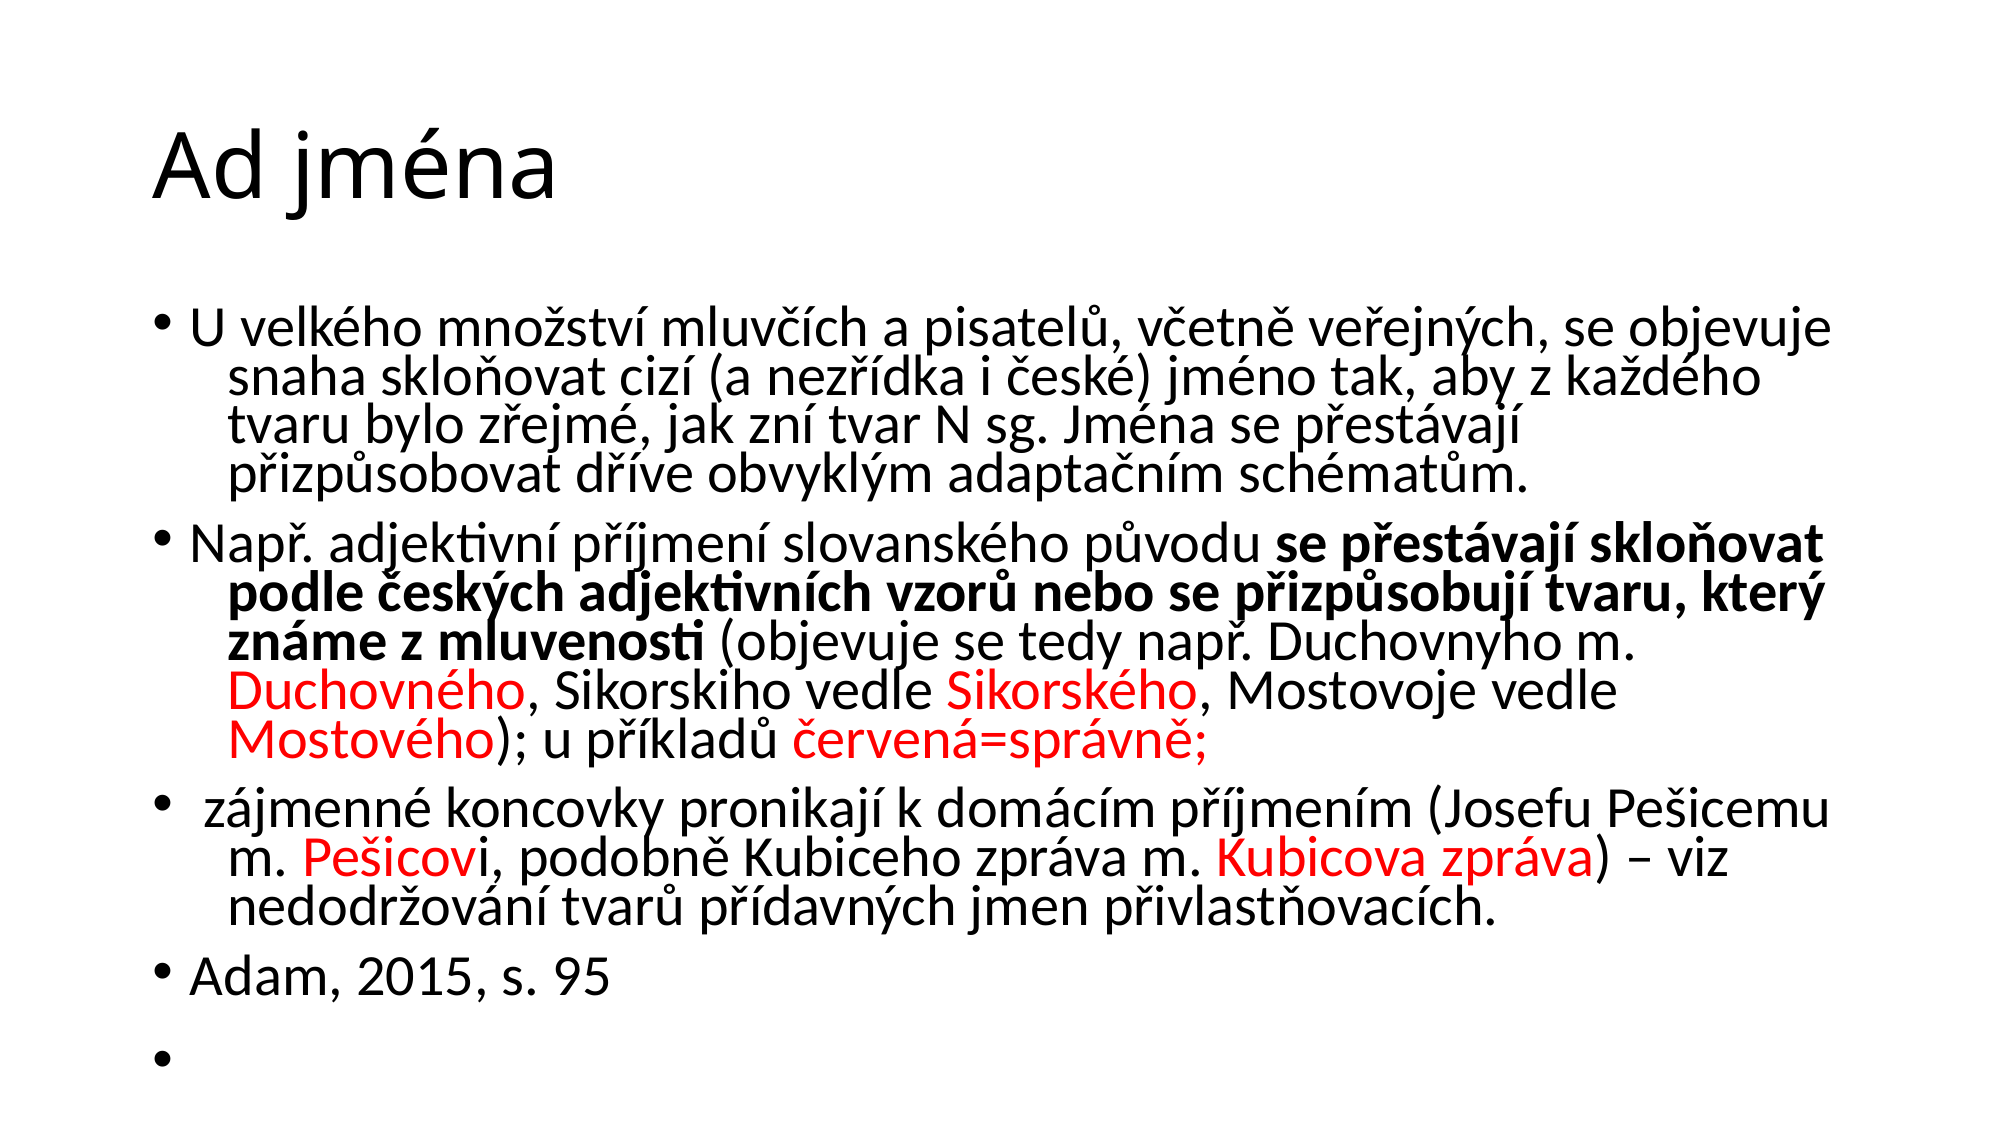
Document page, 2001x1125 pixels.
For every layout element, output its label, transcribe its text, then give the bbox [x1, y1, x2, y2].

list U velkého množství mluvčích a pisatelů, včetně veřejných, se objevuje snaha skloňovat cizí (a nezřídka i české) jméno tak, aby z každého tvaru bylo zřejmé, jak zní tvar N sg. Jména se přestávají přizpůsobovat dříve obvyklým adaptačním schématům. Např. adjektivní příjmení slovanského původu se přestávají skloňovat podle českých adjektivních vzorů nebo se přizpůsobují tvaru, který známe z mluvenosti (objevuje se tedy např. Duchovnyho m. Duchovného, Sikorskiho vedle Sikorského, Mostovoje vedle Mostového); u příkladů červená=správně; zájmenné koncovky pronikají k domácím příjmením (Josefu Pešicemu m. Pešicovi, podobně Kubiceho zpráva m. Kubicova zpráva) – viz nedodržování tvarů přídavných jmen přivlastňovacích. Adam, 2015, s. 95 [137, 299, 1863, 1014]
title Ad jména [137, 59, 1863, 278]
